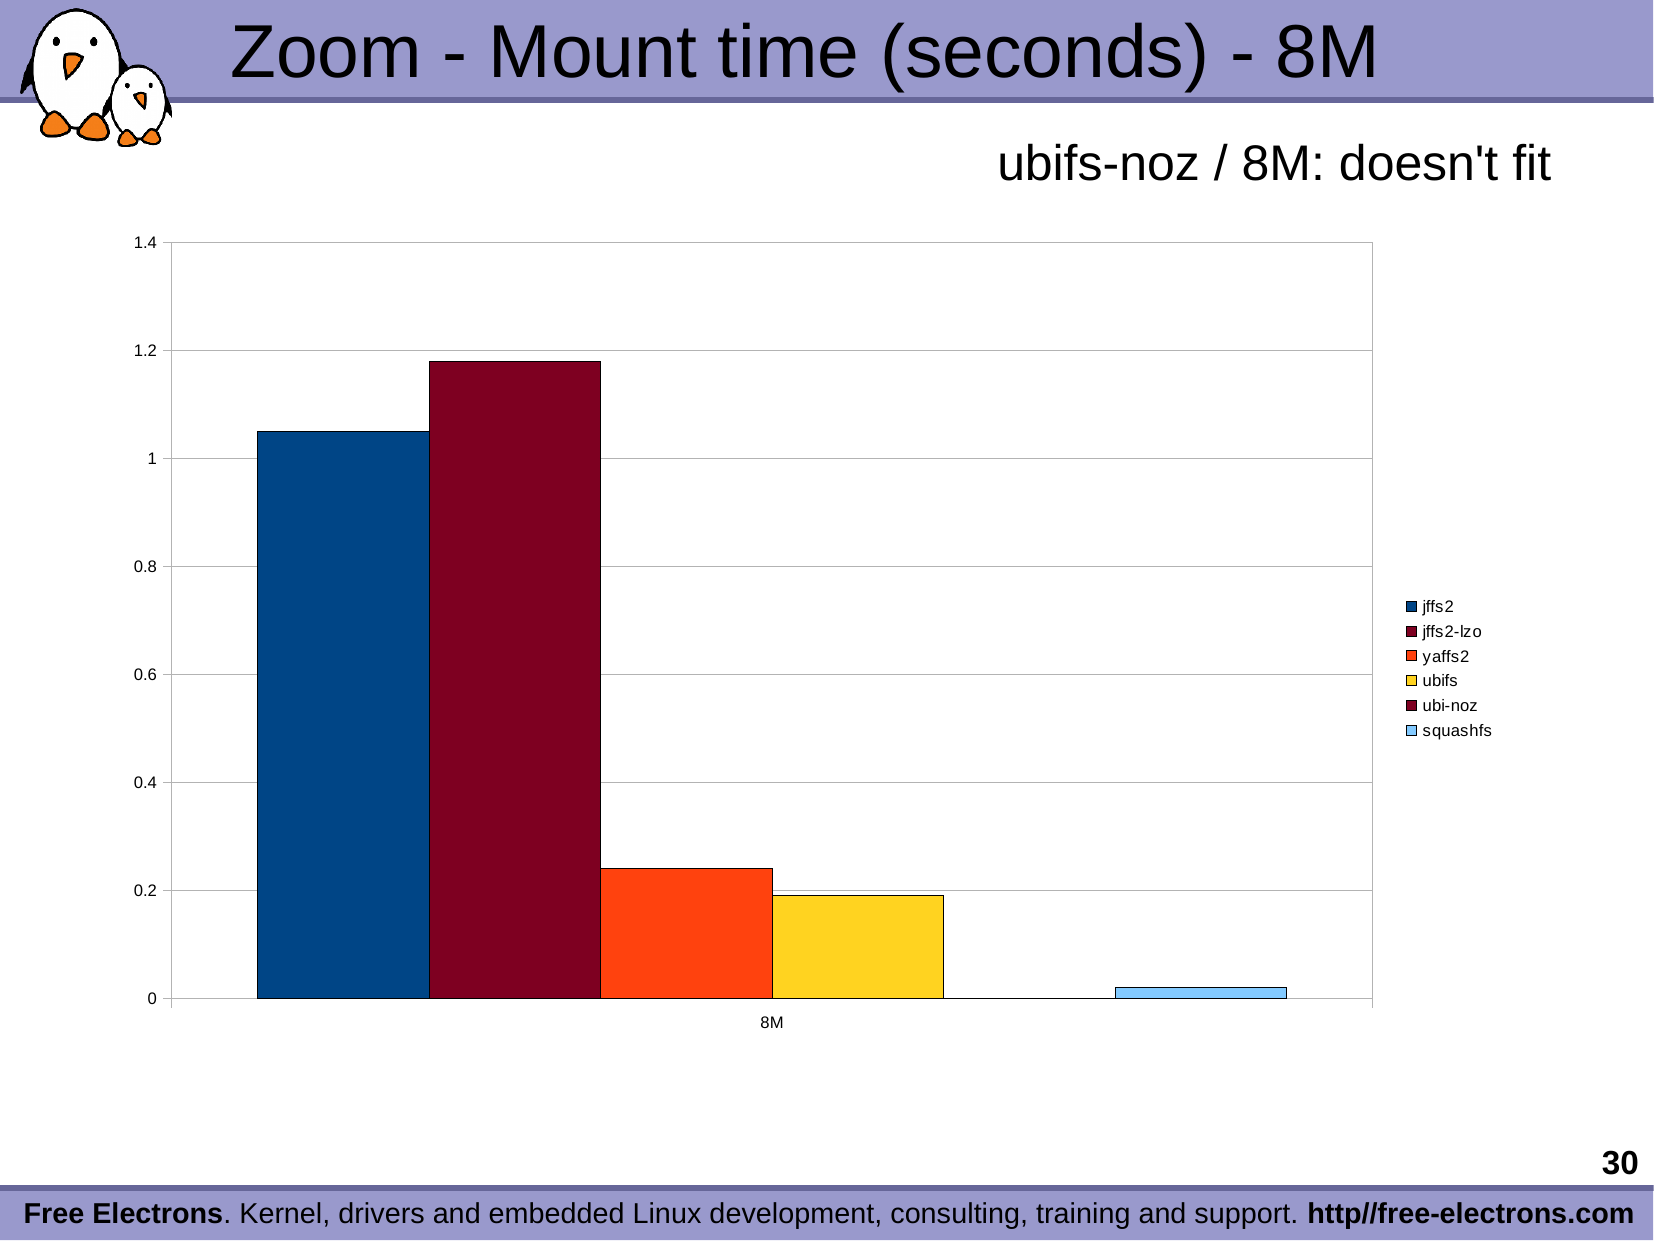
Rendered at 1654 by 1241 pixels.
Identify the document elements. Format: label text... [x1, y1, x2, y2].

title Zoom - Mount time (seconds) - 8M [60, 4, 1551, 98]
chart [105, 216, 1518, 1066]
picture [20, 8, 172, 147]
text_box ubifs-noz / 8M: doesn't fit [997, 135, 1553, 198]
